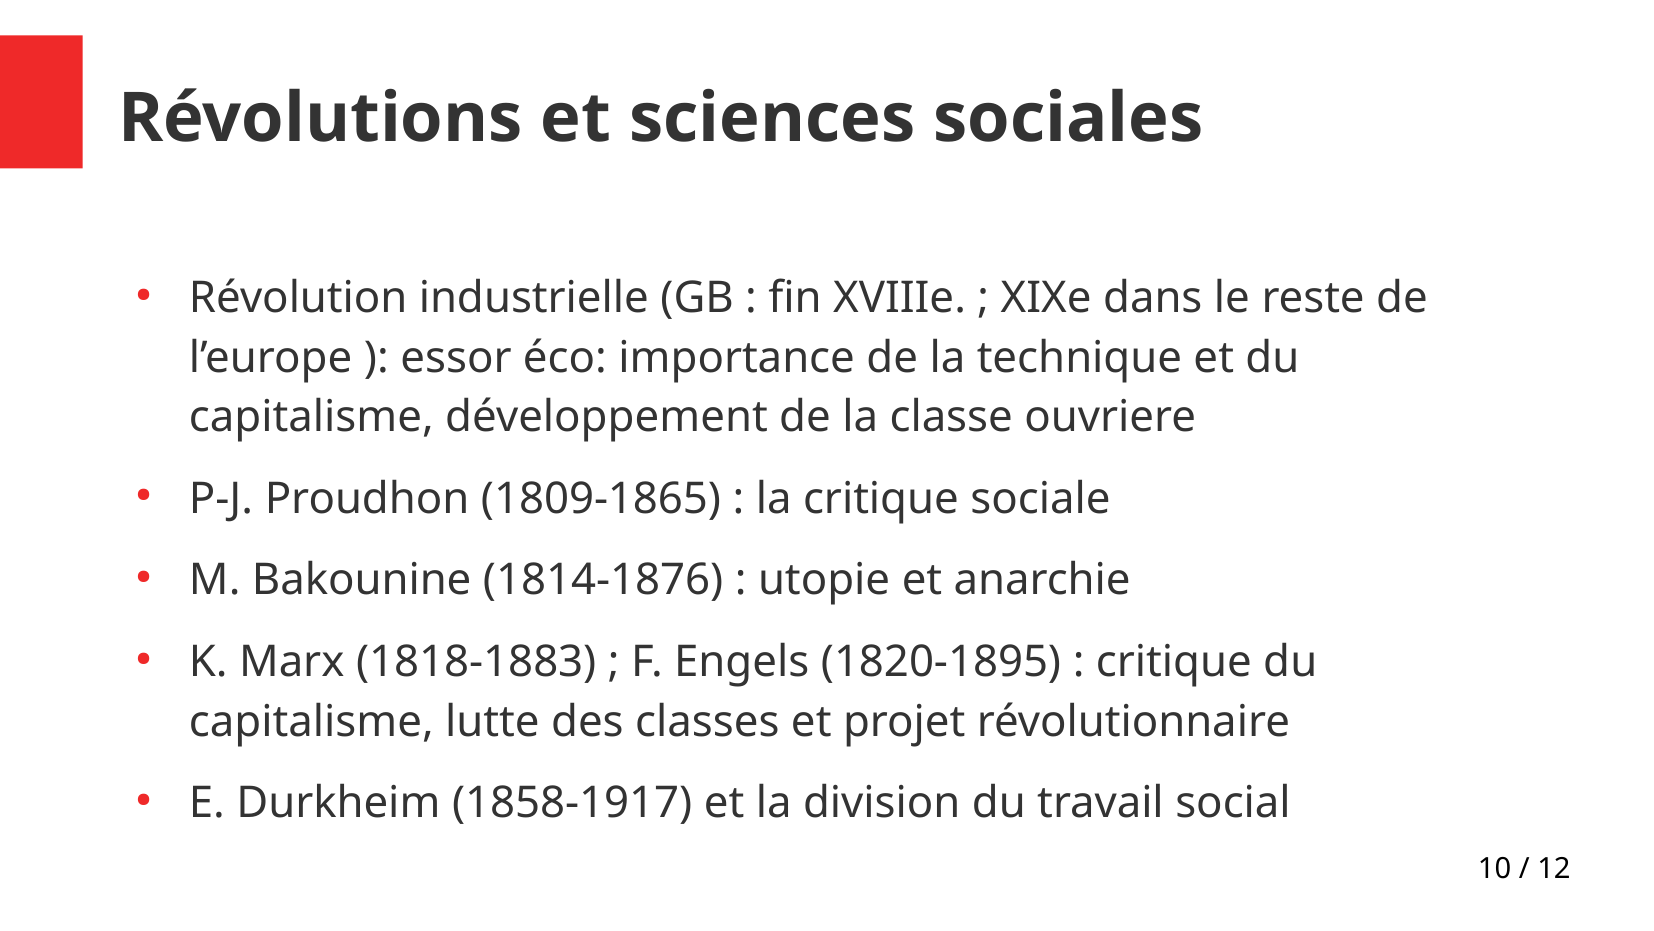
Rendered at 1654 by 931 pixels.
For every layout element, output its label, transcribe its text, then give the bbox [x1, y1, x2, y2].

list Révolution industrielle (GB : fin XVIIIe. ; XIXe dans le reste de l’europe ): essor éco: importance de la technique et du capitalisme, développement de la classe ouvriere P-J. Proudhon (1809-1865) : la critique sociale M. Bakounine (1814-1876) : utopie et anarchie K. Marx (1818-1883) ; F. Engels (1820-1895) : critique du capitalisme, lutte des classes et projet révolutionnaire E. Durkheim (1858-1917) et la division du travail social [118, 265, 1536, 806]
title Révolutions et sciences sociales [118, 37, 1571, 193]
